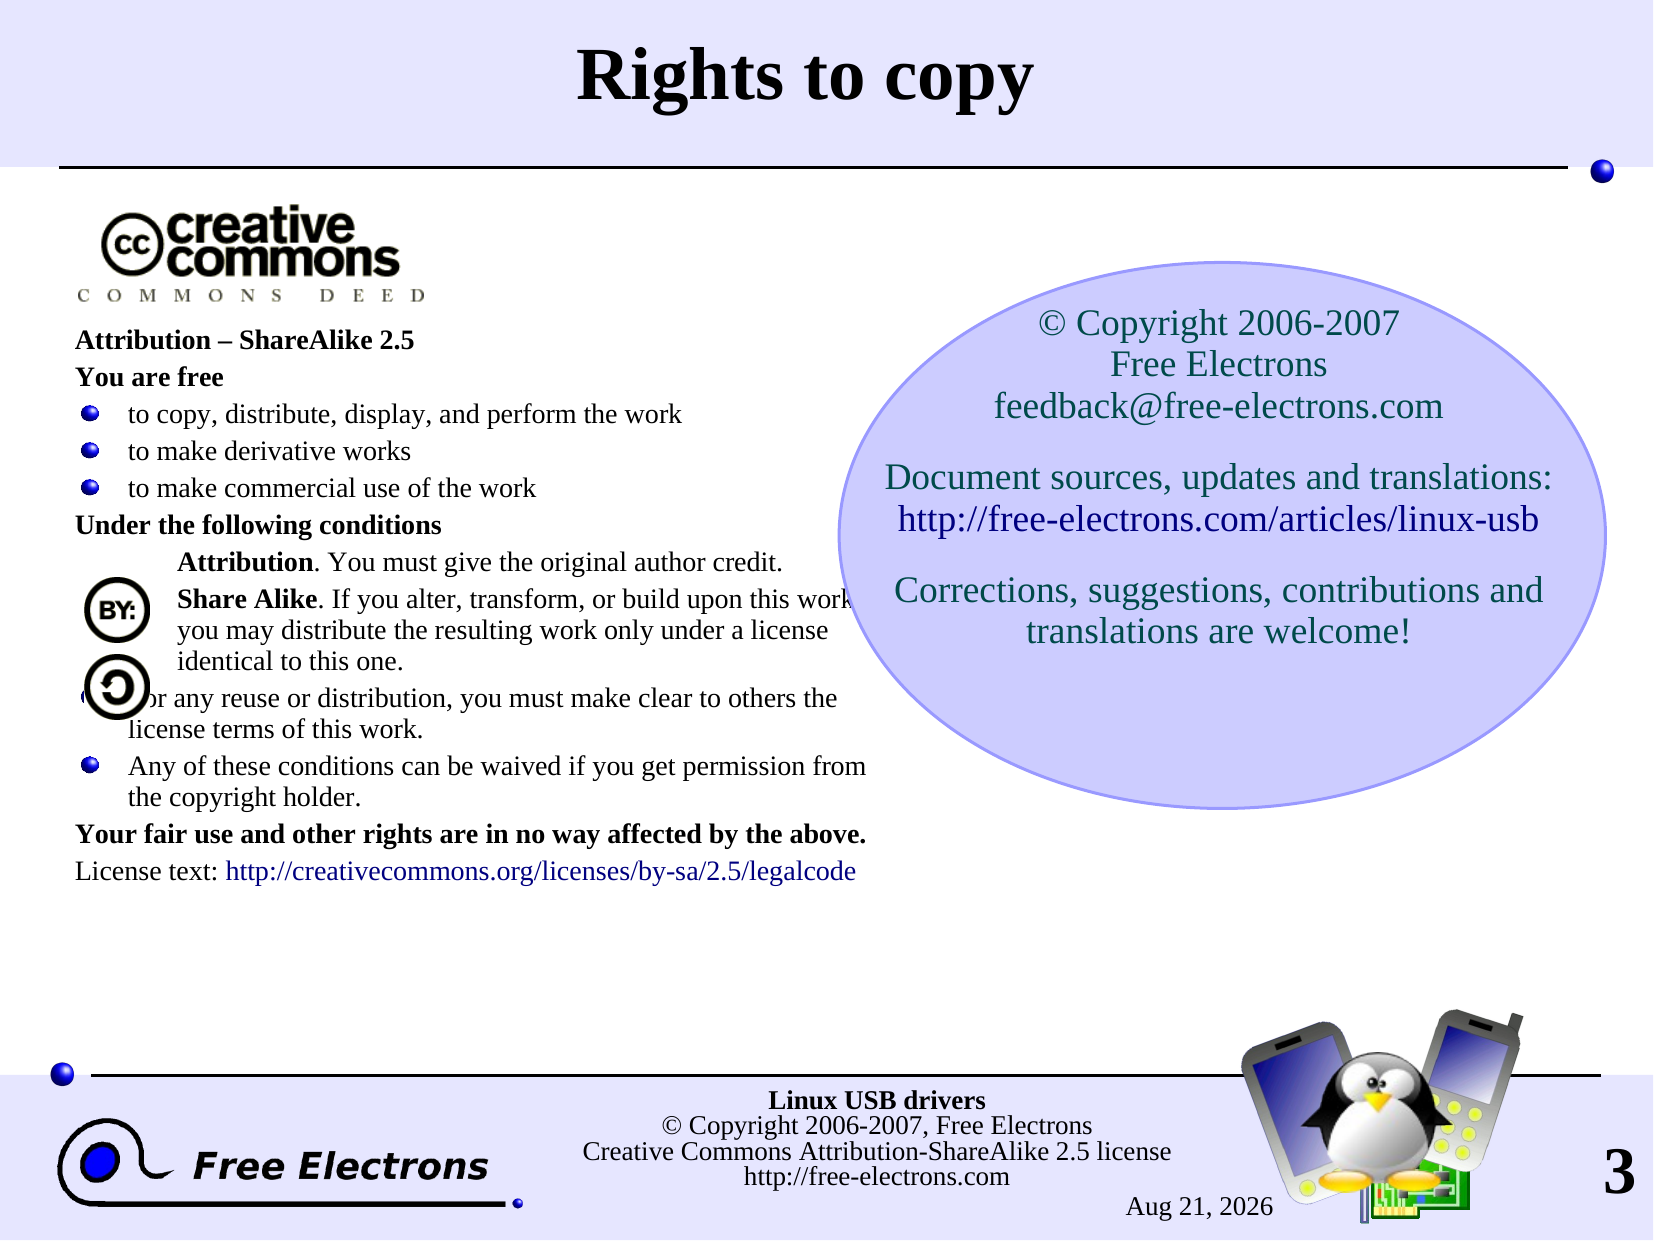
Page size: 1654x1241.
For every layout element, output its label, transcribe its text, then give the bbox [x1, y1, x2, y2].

title Rights to copy [60, 12, 1551, 138]
picture [1225, 983, 1538, 1241]
picture [50, 1107, 527, 1216]
text_box [1557, 402, 1606, 669]
list Attribution – ShareAlike 2.5 You are free to copy, distribute, display, and perform the work to make derivative works to make commercial use of the work Under the following conditions Attribution. You must give the original author credit. Share Alike. If you alter, transform, or build upon this work, you may distribute the resulting work only under a license identical to this one. For any reuse or distribution, you must make clear to others the license terms of this work. Any of these conditions can be waived if you get permission from the copyright holder. Your fair use and other rights are in no way affected by the above. License text: http://creativecommons.org/licenses/by-sa/2.5/legalcode [56, 324, 884, 1053]
text_box [1025, 262, 1419, 301]
picture [84, 577, 150, 643]
text_box [839, 440, 863, 631]
text_box [947, 726, 1497, 809]
picture [78, 204, 424, 303]
picture [84, 654, 150, 720]
list © Copyright 2006-2007 Free Electrons feedback@free-electrons.com Document sources, updates and translations: http://free-electrons.com/articles/linux-usb Corrections, suggestions, contributions and translations are welcome! [863, 301, 1557, 726]
